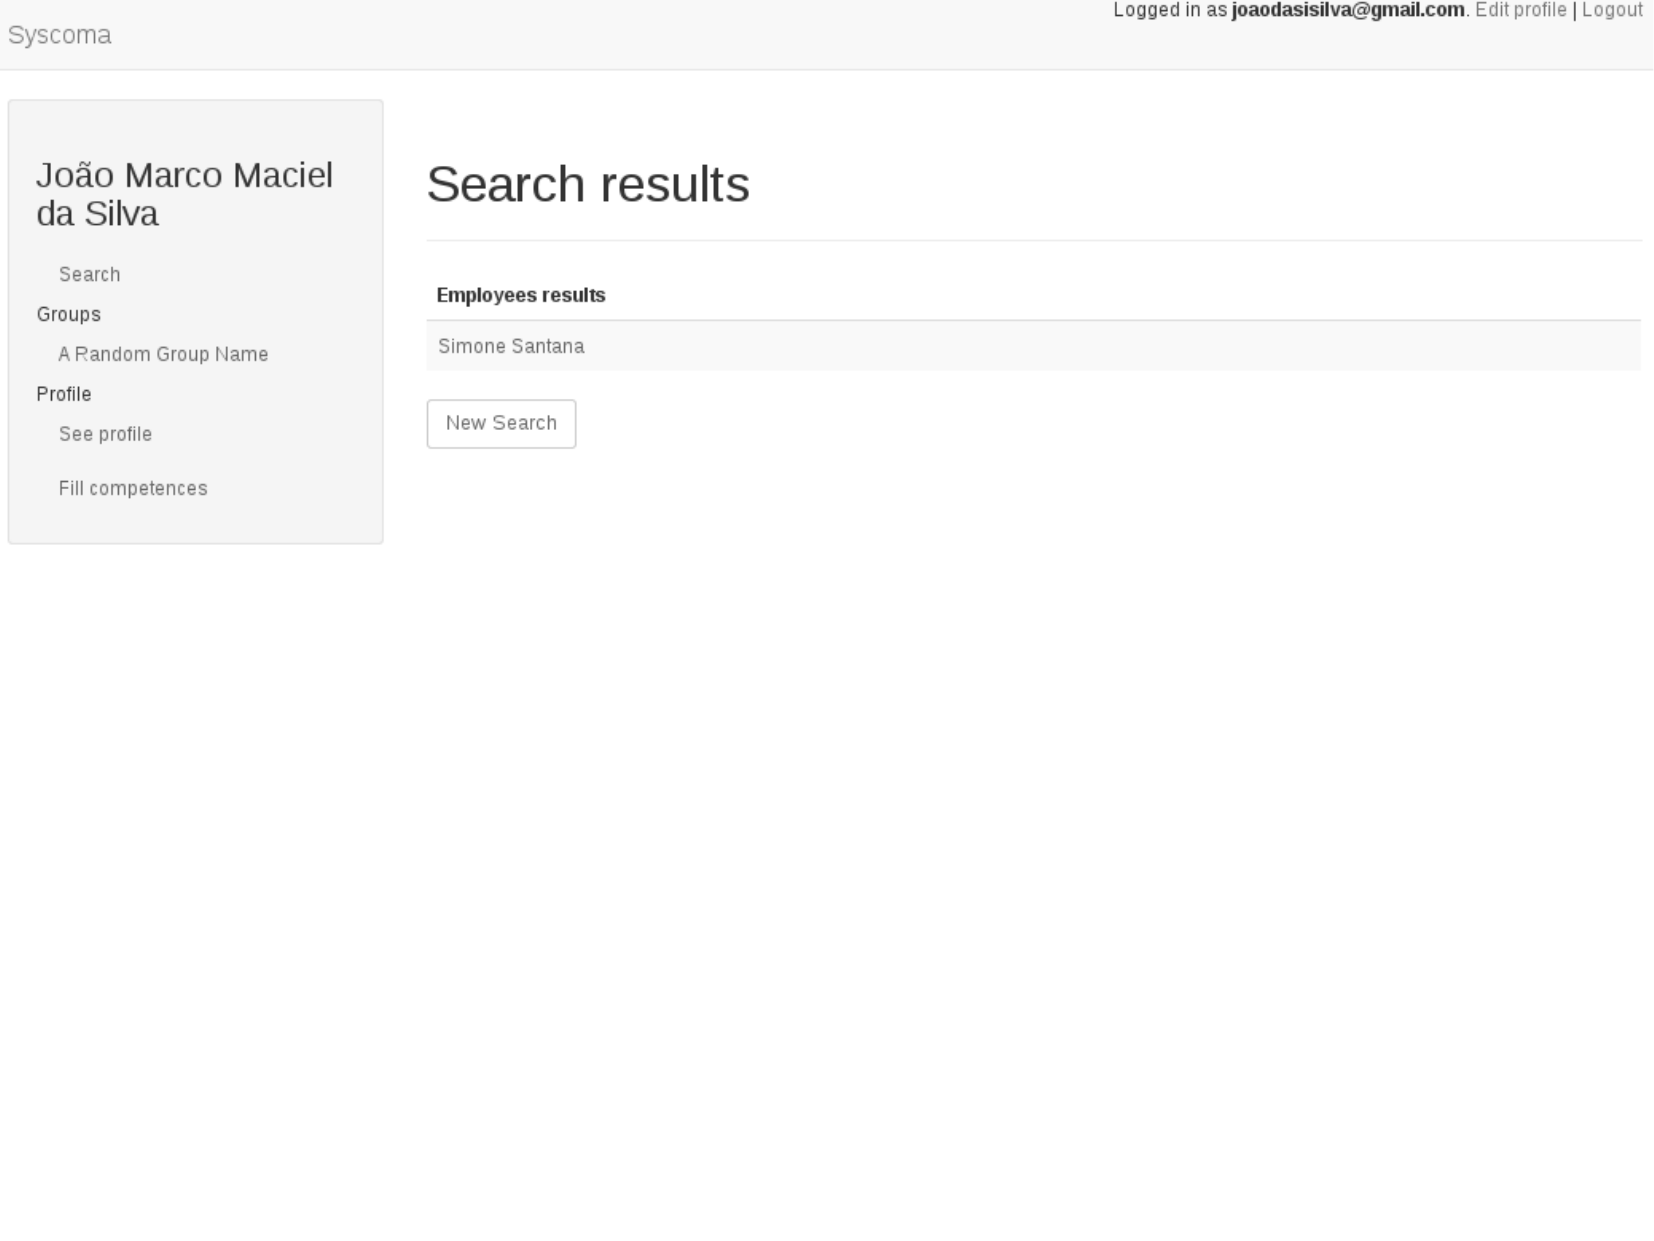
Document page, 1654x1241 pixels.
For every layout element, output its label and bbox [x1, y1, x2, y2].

picture [0, 0, 1654, 556]
